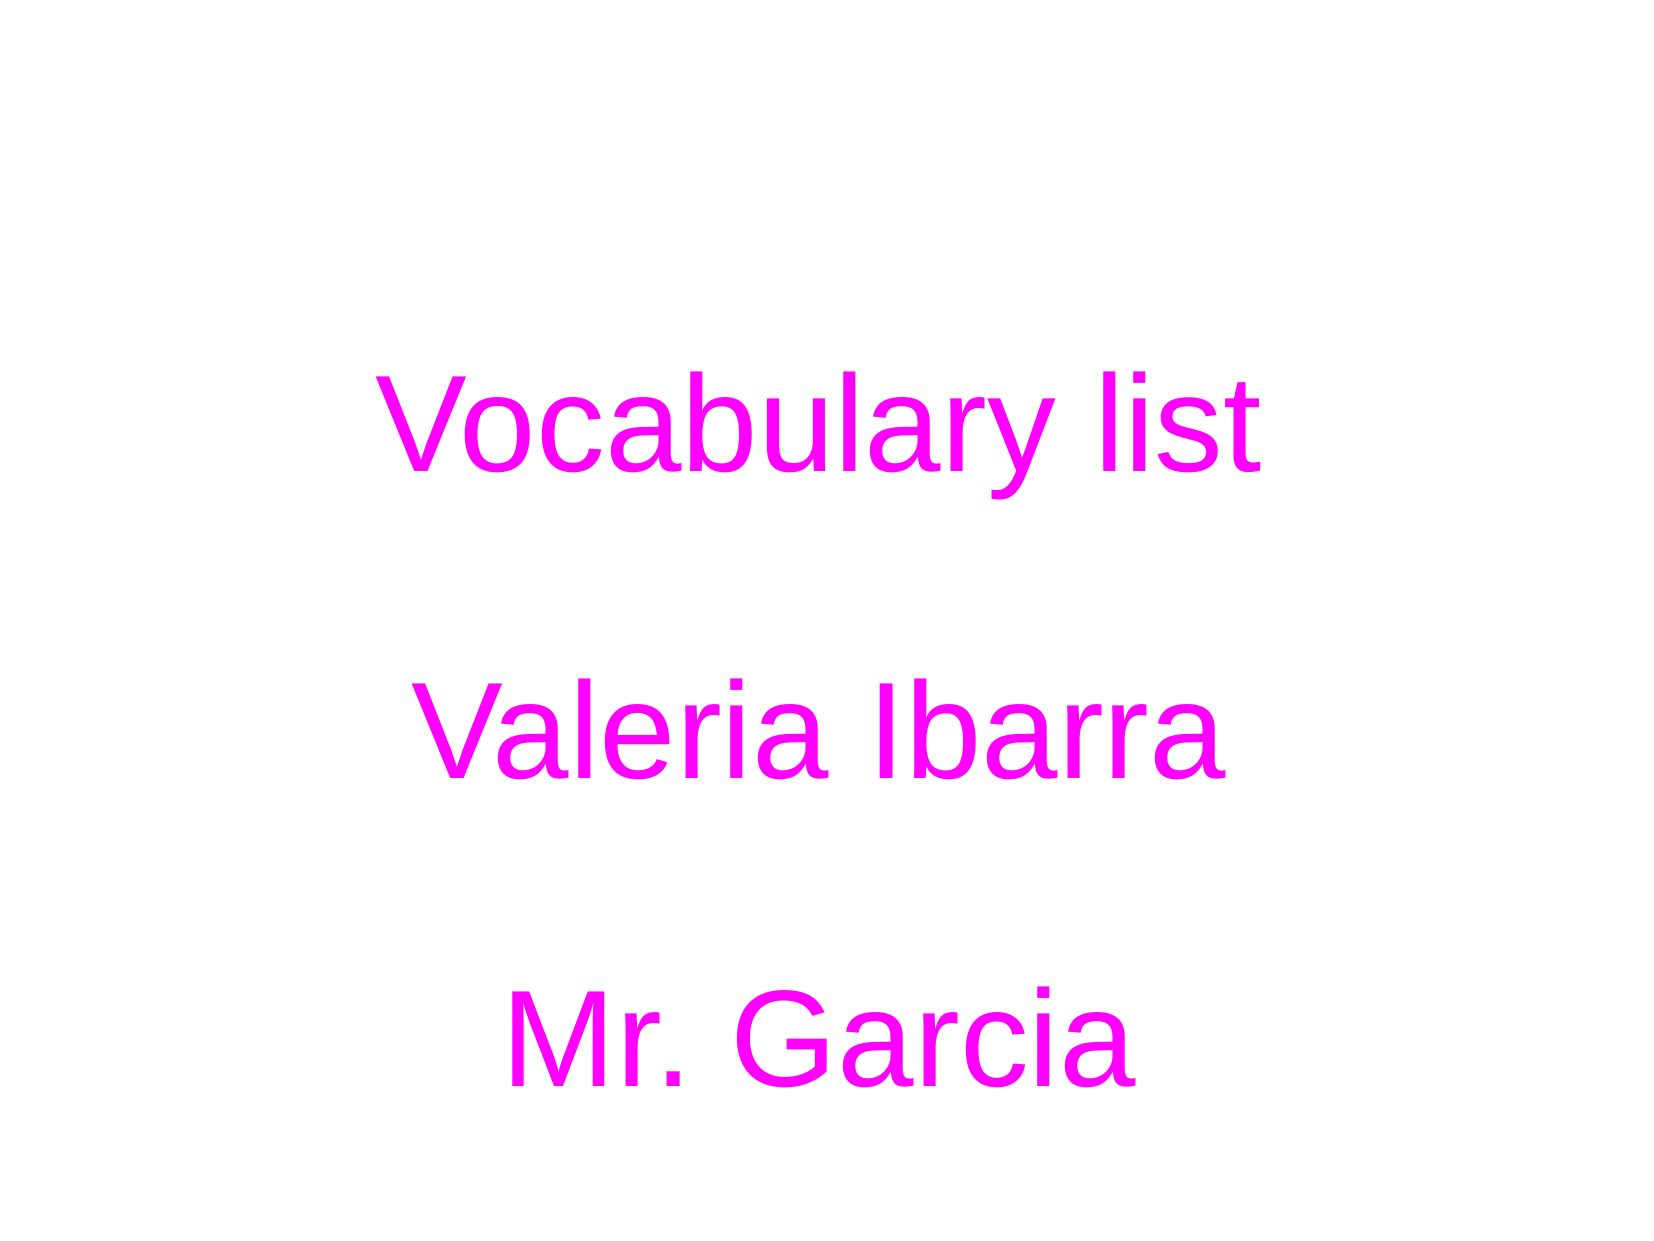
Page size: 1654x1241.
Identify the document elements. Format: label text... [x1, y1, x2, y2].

subtitle Vocabulary list Valeria Ibarra Mr. Garcia [75, 187, 1564, 1241]
